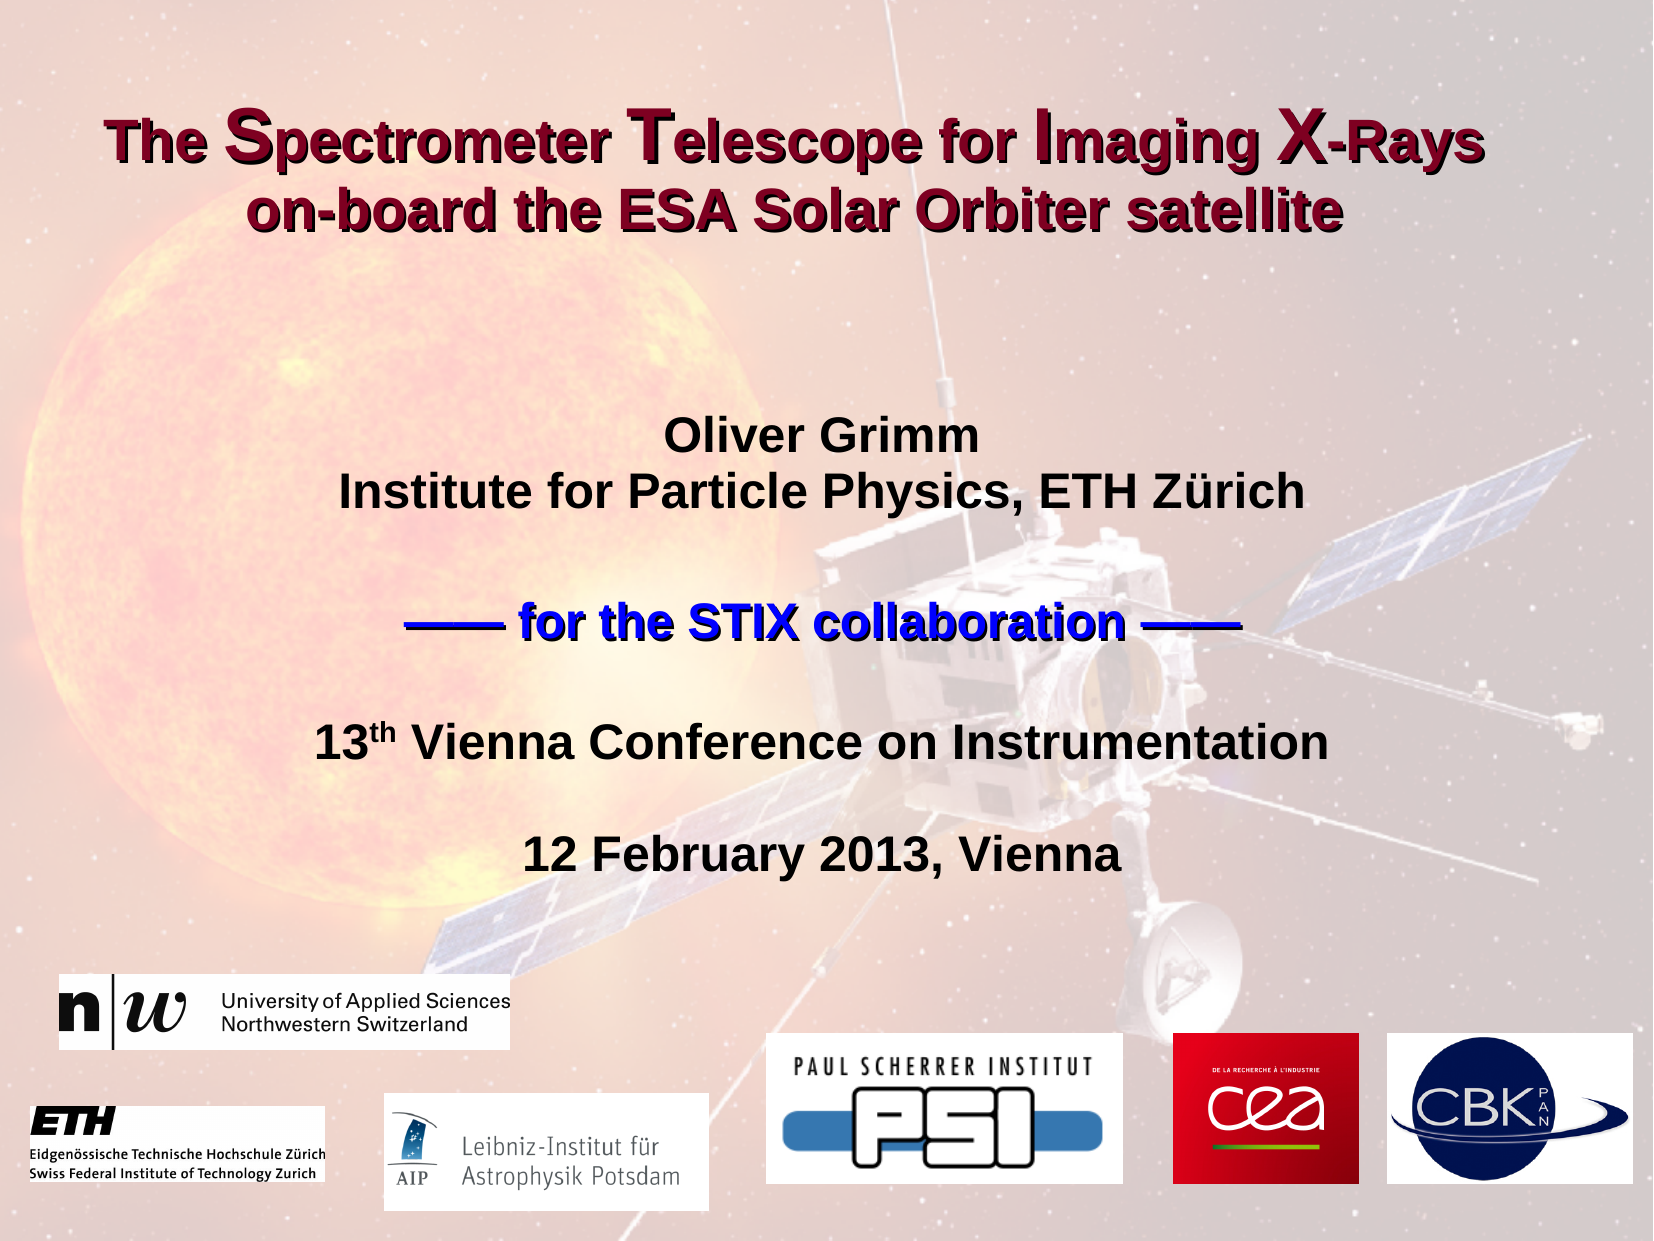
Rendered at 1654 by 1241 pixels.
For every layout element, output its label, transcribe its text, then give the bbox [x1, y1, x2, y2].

text_box The Spectrometer Telescope for Imaging X-Rays on-board the ESA Solar Orbiter satellite [88, 85, 1499, 250]
text_box Oliver Grimm Institute for Particle Physics, ETH Zürich —— for the STIX collaboration —— 13th Vienna Conference on Instrumentation 12 February 2013, Vienna [299, 400, 1346, 892]
picture [0, 0, 1653, 1241]
